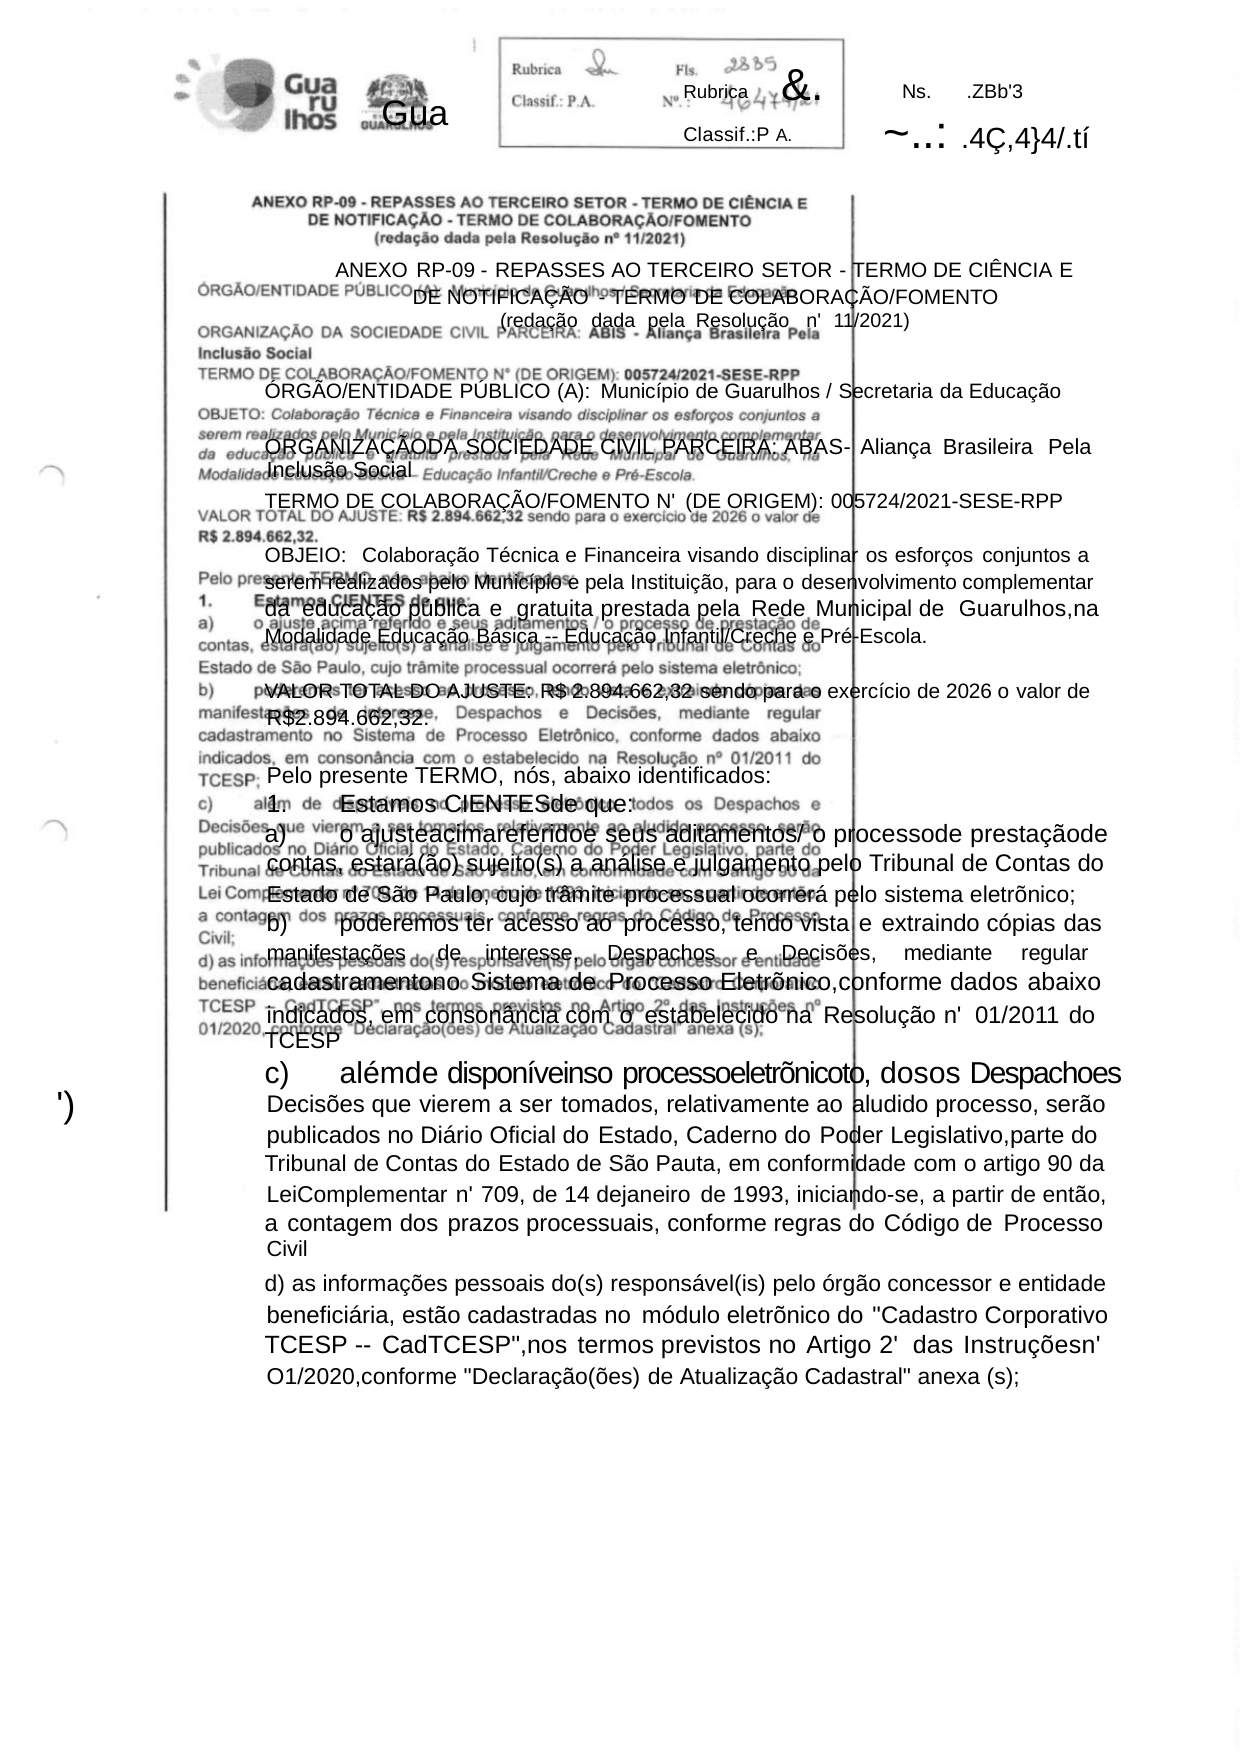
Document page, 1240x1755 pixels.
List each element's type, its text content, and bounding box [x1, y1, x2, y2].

text_box Decisões que vierem a ser tomados, relativamente ao aludido processo, serão [266, 1090, 1123, 1118]
text_box OBJEIO: Colaboração Técnica e Financeira visando disciplinar os esforços conjuntos a serem realizados pelo Município e pela Instituição, para o desenvolvimento complementar da educação pública e gratuita prestada pela Rede Municipal de Guarulhos,na Modalidade Educação Básica -- Educação Infantil/Creche e Pré-Escola. [264, 543, 1120, 649]
text_box Rubrica [683, 80, 773, 102]
text_box TERMO DE COLABORAÇÃO/FOMENTO N' (DE ORIGEM): 005724/2021-SESE-RPP [264, 489, 1093, 513]
text_box Estado de São Paulo, cujo trâmite processual ocorrerá pelo sistema eletrõnico; [266, 881, 1096, 907]
text_box DE NOTIFICAÇÃO - TERMO DE COLABORAÇÃO/FOMENTO (redação dada pela Resolução n' 11/2021) [412, 285, 1021, 332]
text_box b) [266, 909, 313, 937]
text_box ANEXO RP-09 - REPASSES AO TERCEIRO SETOR - TERMO DE CIÊNCIA E [335, 258, 1104, 282]
text_box alémde disponíveinso processoeletrõnicoto, dosos Despachoes [339, 1055, 1184, 1090]
text_box Gua [381, 92, 474, 133]
text_box Classif.:P A. [683, 123, 817, 146]
text_box c) [264, 1055, 315, 1090]
text_box .ZBb'3 [966, 79, 1049, 103]
text_box 1. a) [264, 789, 313, 848]
text_box ') [56, 1083, 101, 1125]
text_box [0, 0, 1240, 1755]
text_box LeiComplementar n' 709, de 14 dejaneiro de 1993, iniciando-se, a partir de então, a contagem dos prazos processuais, conforme regras do Código de Processo Civil [264, 1181, 1125, 1261]
text_box VALOR TOTAL DO AJUSTE: R$ 2.894.662,32 sendo para o exercício de 2026 o valor de R$2.894.662,32. [264, 679, 1119, 730]
text_box Pelo presente TERMO, nós, abaixo identificados: [266, 762, 793, 789]
text_box ORGANIZAÇÃODA SOCIEDADE CIVIL PARCEIRA: ABAS- Aliança Brasileira Pela Inclusão Social [264, 434, 1121, 482]
text_box ~..: .4Ç,4}4/.tí [883, 106, 1114, 158]
text_box publicados no Diário Oficial do Estado, Caderno do Poder Legislativo,parte do Tribunal de Contas do Estado de São Pauta, em conformidade com o artigo 90 da [264, 1122, 1121, 1176]
text_box poderemos ter acesso ao processo, tendo vista e extraindo cópias das de interesse, Despachos Decisões, mediante regular [339, 909, 1122, 966]
text_box indicados, em consonância com o estabelecido na Resolução n' 01/2011 do TCESP [264, 1001, 1123, 1053]
text_box Estamos CIENTESde que: o ajusteacimareferidoe seus aditamentos/ o processode prestaçãode [339, 789, 1122, 848]
text_box &. [781, 59, 849, 110]
text_box manifestações [266, 940, 433, 966]
text_box e [745, 940, 783, 966]
text_box cadastramentono Sistema de Processo Eletrõnico,conforme dados abaixo [266, 966, 1126, 995]
text_box contas, estará(ão) sujeito(s) a análise e julgamento pelo Tribunal de Contas do [266, 849, 1121, 876]
text_box ÓRGÃO/ENTIDADE PÚBLICO (A): Município de Guarulhos / Secretaria da Educação [264, 379, 1089, 403]
text_box d) as informações pessoais do(s) responsável(is) pelo órgão concessor e entidade beneficiária, estão cadastradas no módulo eletrõnico do "Cadastro Corporativo TCESP -- CadTCESP",nos termos previstos no Artigo 2' das Instruçõesn' O1/2020,conforme "Declaração(ões) de Atualização Cadastral" anexa (s); [264, 1270, 1126, 1390]
text_box Ns. [902, 79, 957, 103]
